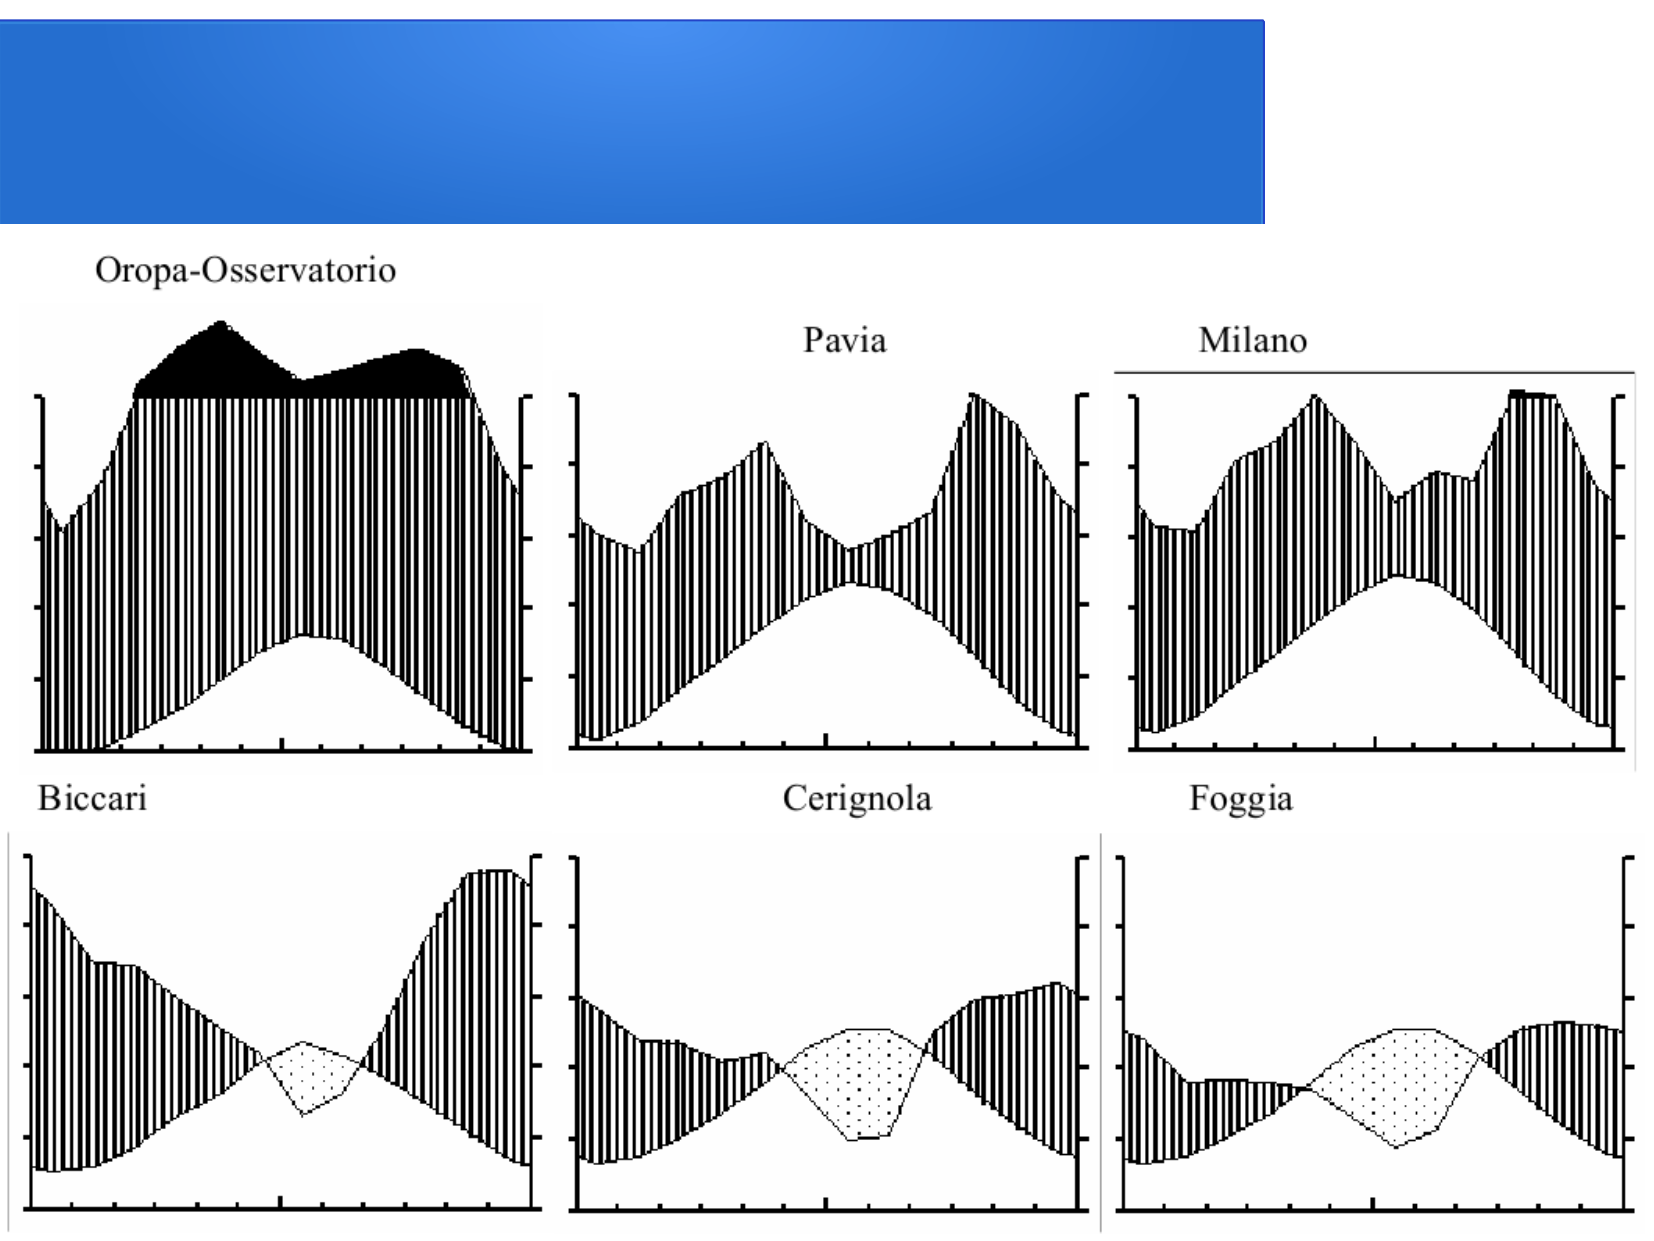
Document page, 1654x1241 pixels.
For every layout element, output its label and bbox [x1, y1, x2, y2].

picture [0, 224, 1652, 1240]
